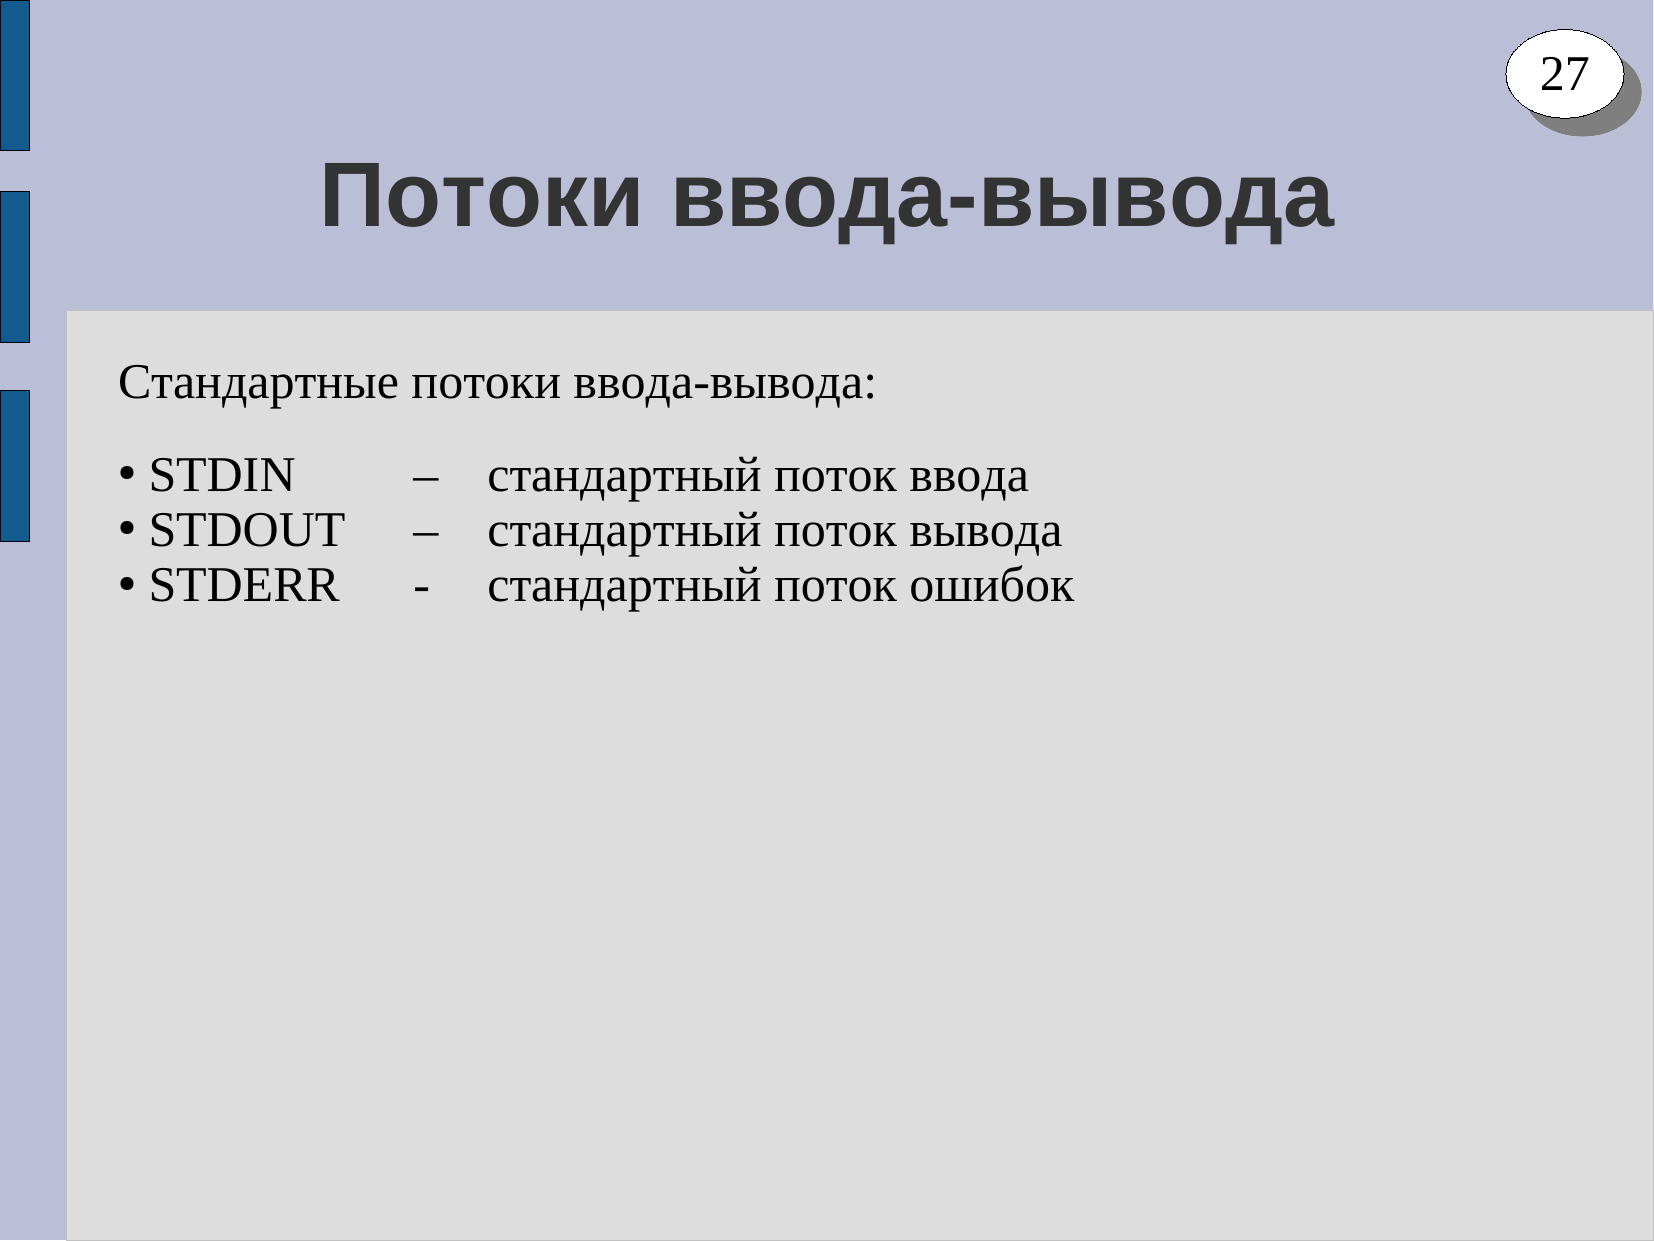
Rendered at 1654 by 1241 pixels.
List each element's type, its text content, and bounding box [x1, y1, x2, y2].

title Потоки ввода-вывода [121, 91, 1534, 299]
text_box 27 [1505, 29, 1625, 119]
text_box Стандартные потоки ввода-вывода: STDIN – стандартный поток ввода STDOUT – стандартный поток вывода STDERR - стандартный поток ошибок [118, 354, 1075, 725]
